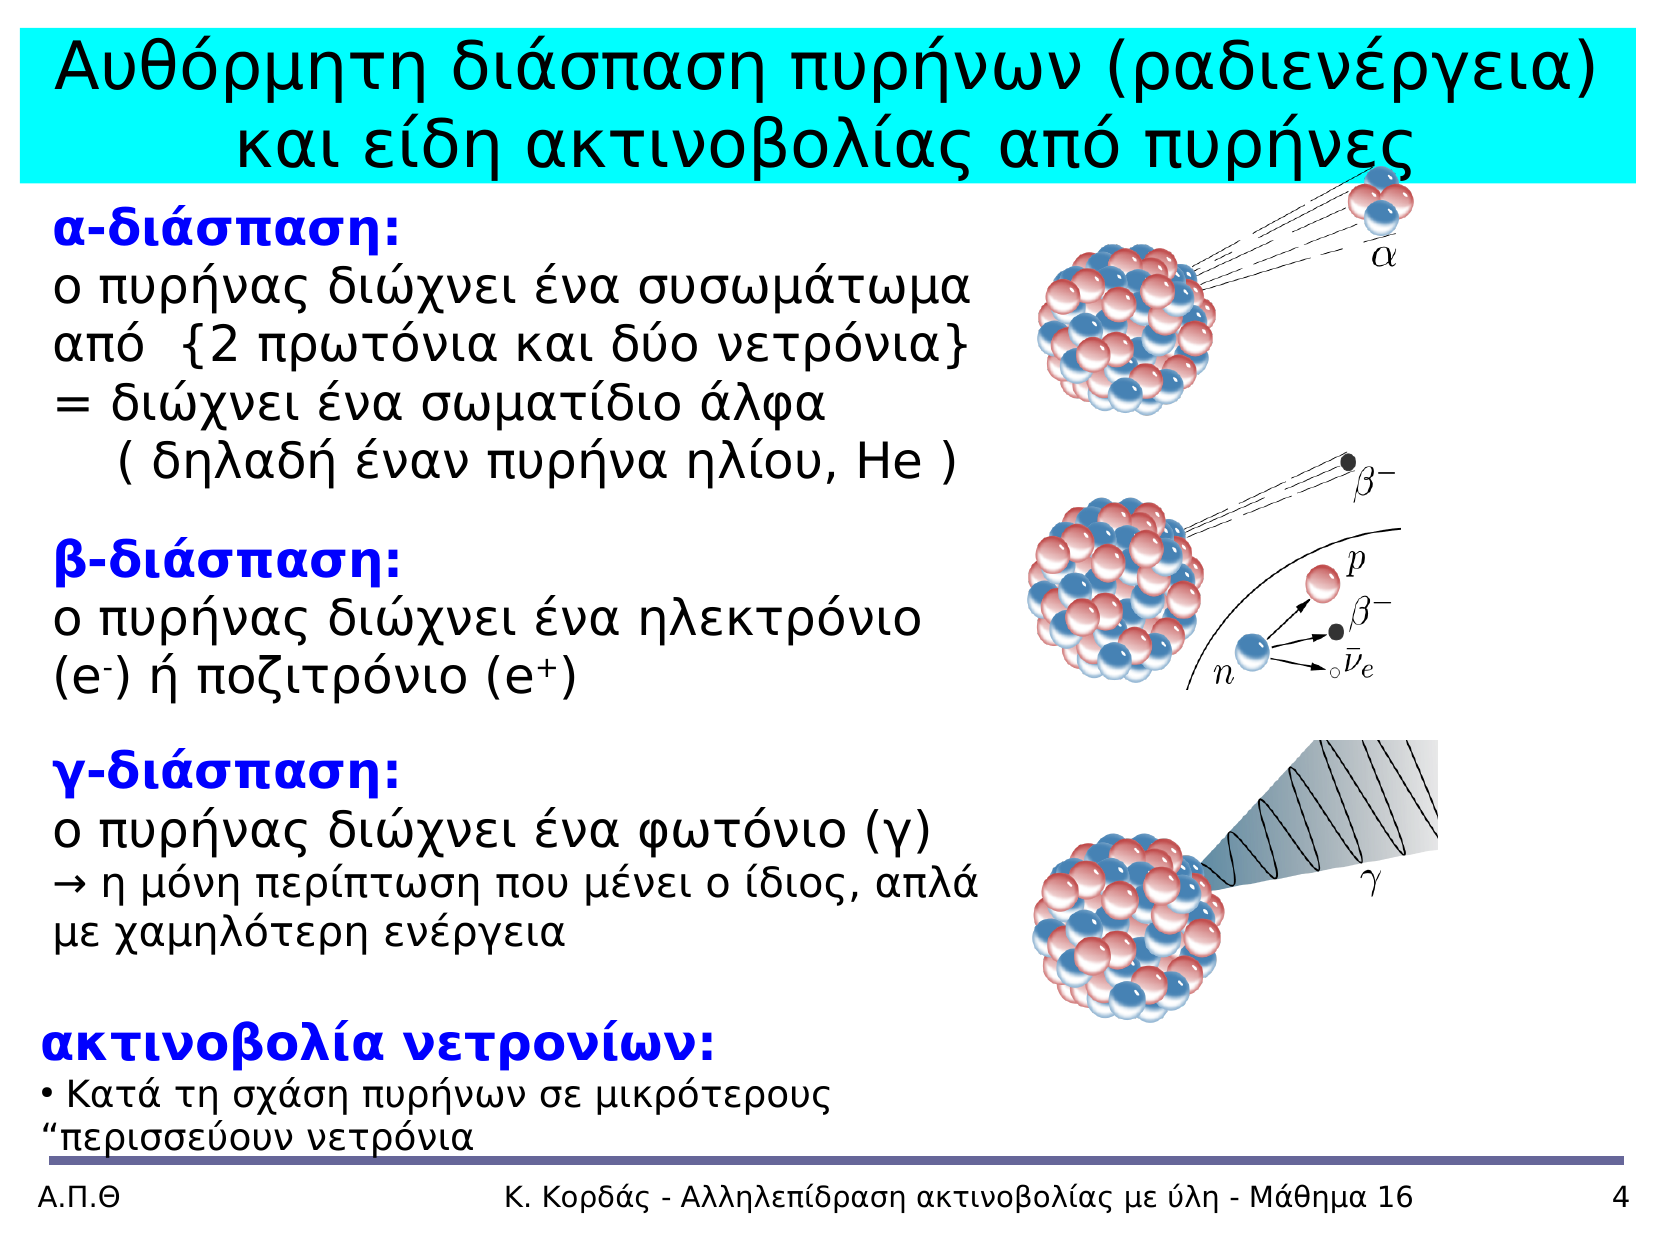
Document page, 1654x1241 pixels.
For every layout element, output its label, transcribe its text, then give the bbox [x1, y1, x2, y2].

text_box ακτινοβολία νετρονίων: Κατά τη σχάση πυρήνων σε μικρότερους “περισσεύουν νετρόνια [25, 1006, 1001, 1228]
text_box β-διάσπαση: ο πυρήνας διώχνει ένα ηλεκτρόνιο (e-) ή ποζιτρόνιο (e+) [37, 523, 1013, 715]
title Αυθόρμητη διάσπαση πυρήνων (ραδιενέργεια) και είδη ακτινοβολίας από πυρήνες [19, 27, 1636, 184]
picture [1030, 740, 1438, 1031]
text_box γ-διάσπαση: ο πυρήνας διώχνει ένα φωτόνιο (γ) → η μόνη περίπτωση που μένει ο ίδιος, απλά με χαμηλότερη ενέργεια [37, 735, 1013, 965]
text_box α-διάσπαση: ο πυρήνας διώχνει ένα συσωμάτωμα από {2 πρωτόνια και δύο νετρόνια} = διώχνει ένα σωματίδιο άλφα ( δηλαδή έναν πυρήνα ηλίου, He ) [37, 191, 1013, 500]
picture [1025, 159, 1415, 690]
